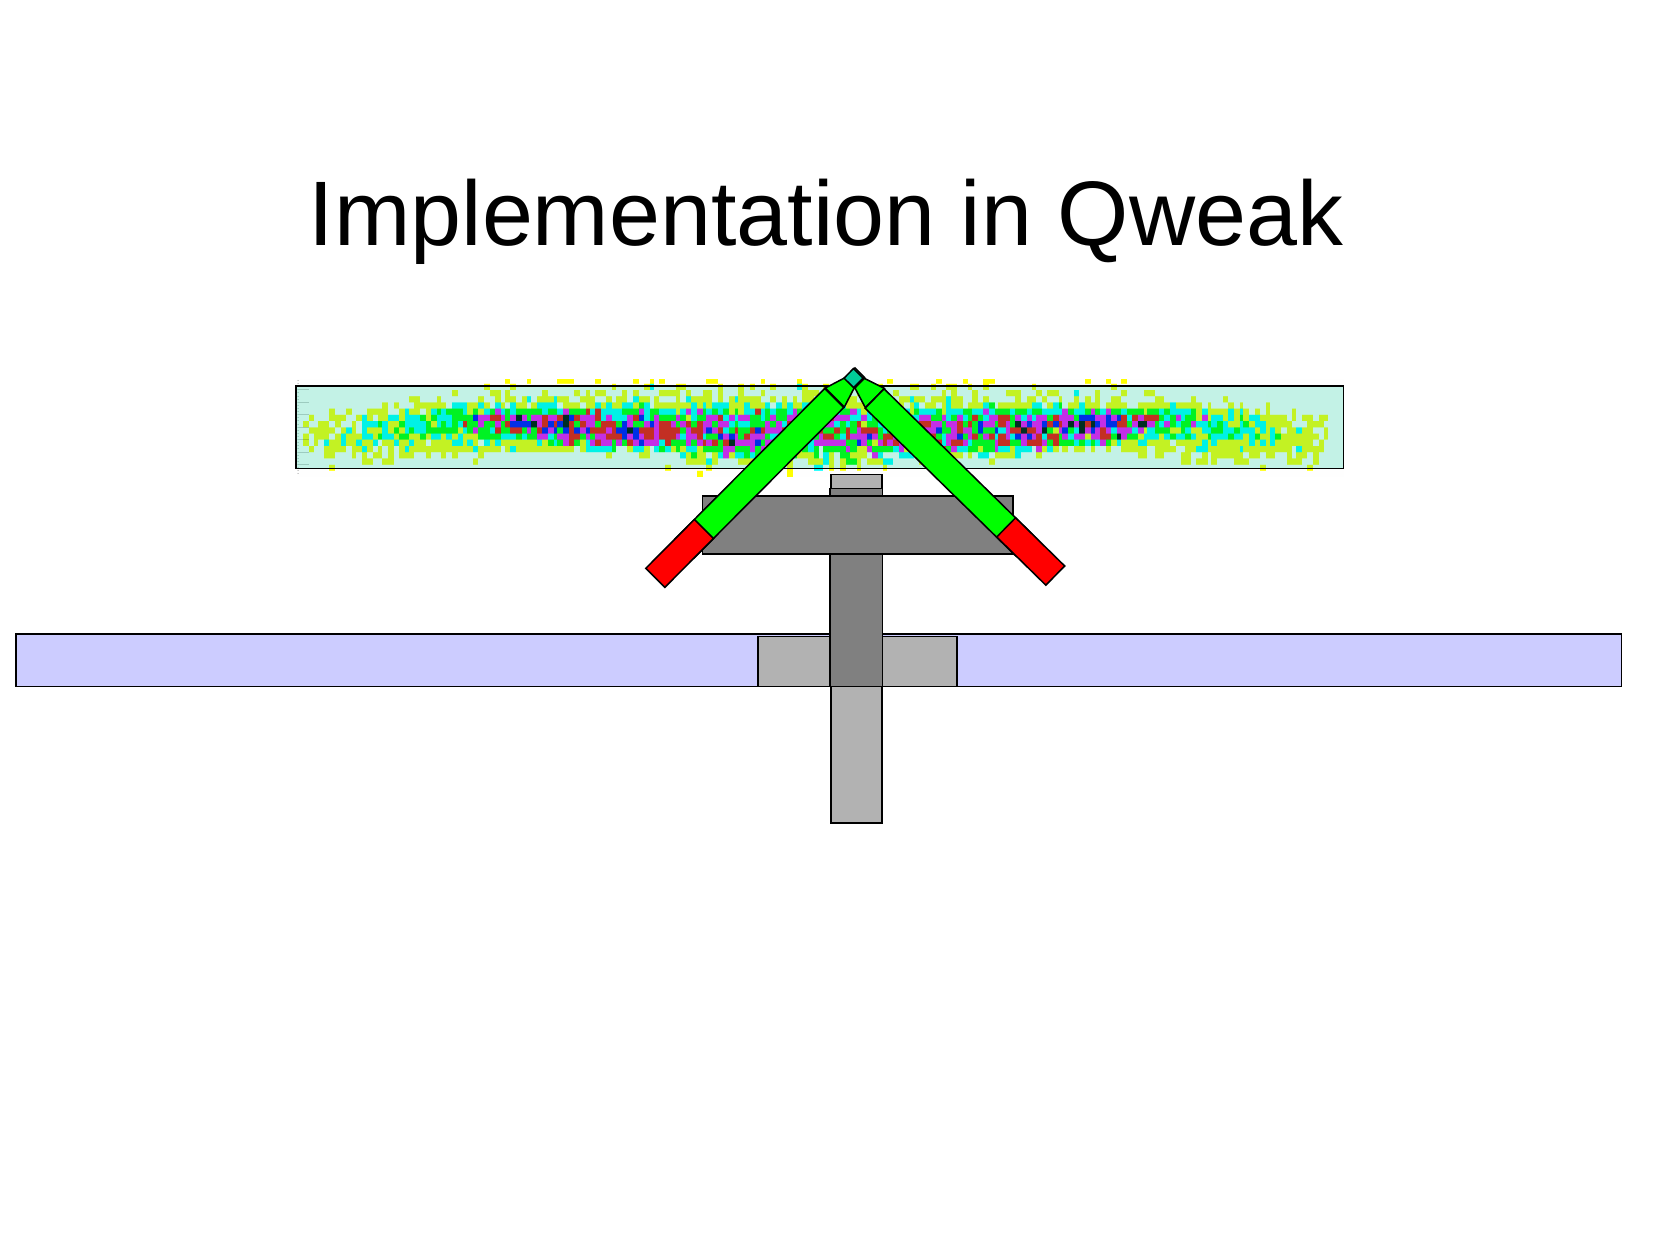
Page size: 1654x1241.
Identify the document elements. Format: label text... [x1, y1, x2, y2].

text_box Implementation in Qweak [124, 110, 1530, 317]
picture [297, 469, 743, 477]
picture [967, 469, 1344, 477]
text_box [16, 367, 1622, 824]
picture [297, 379, 840, 385]
picture [868, 379, 1344, 385]
picture [776, 469, 934, 477]
